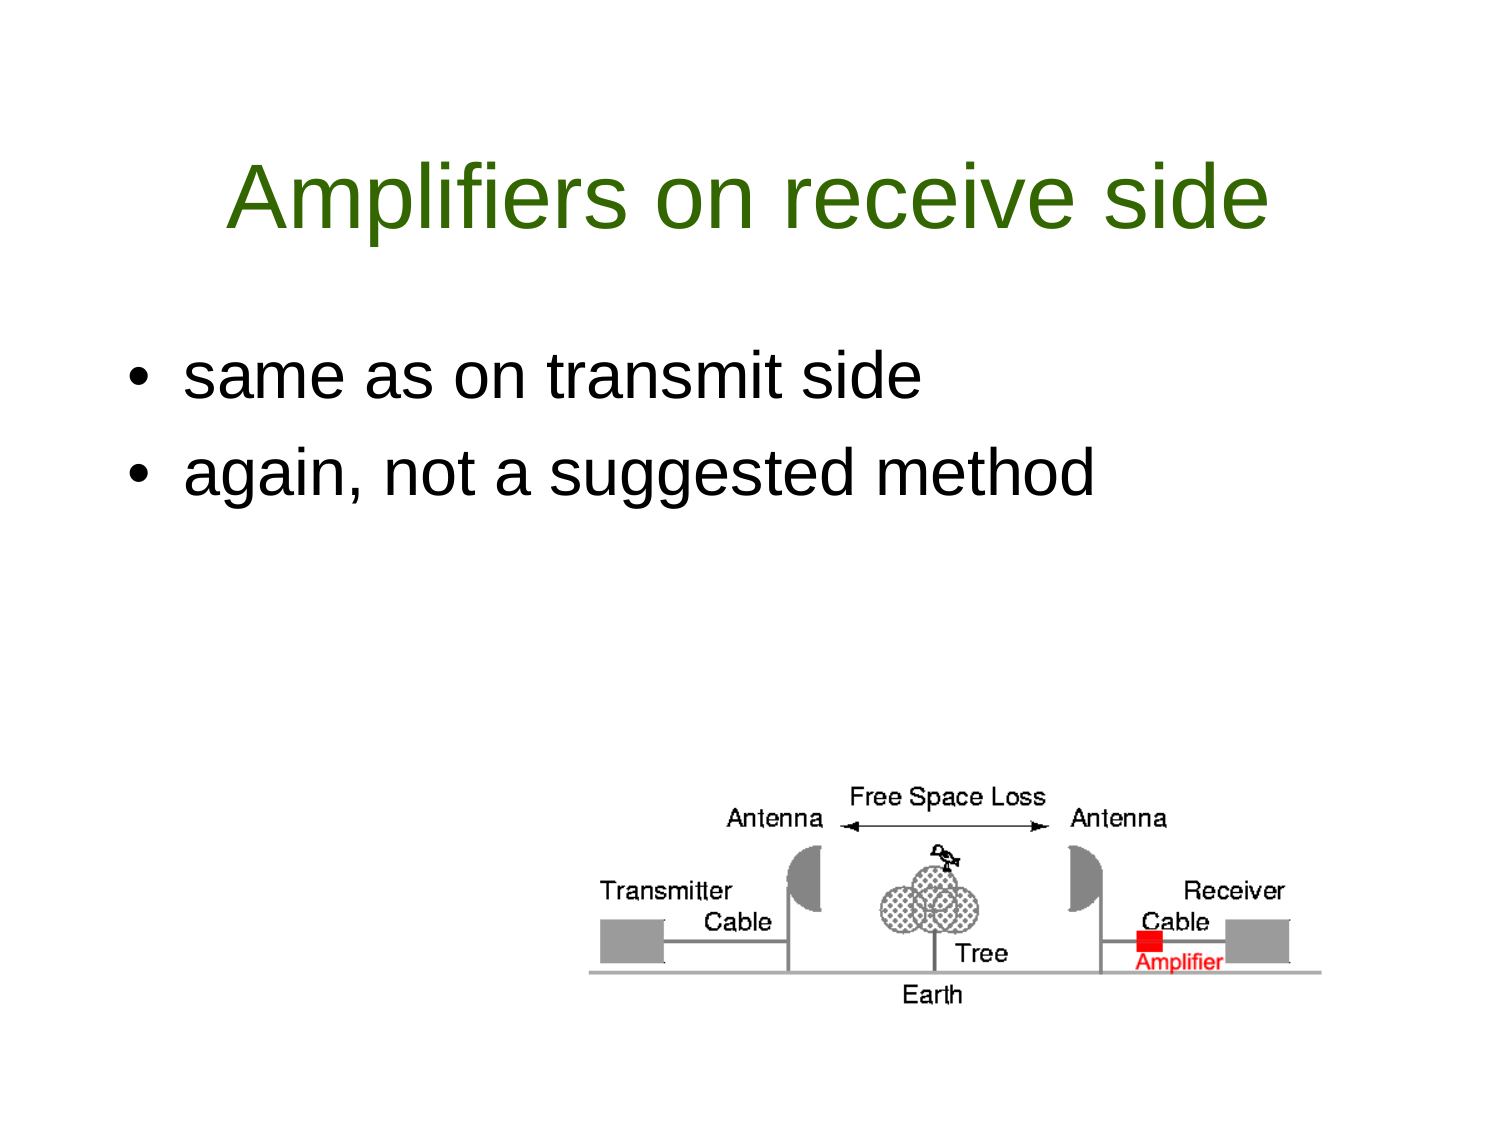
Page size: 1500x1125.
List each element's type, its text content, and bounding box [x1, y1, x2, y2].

title Amplifiers on receive side [112, 79, 1388, 309]
picture [584, 783, 1328, 1011]
list same as on transmit side again, not a suggested method [112, 324, 1455, 1000]
